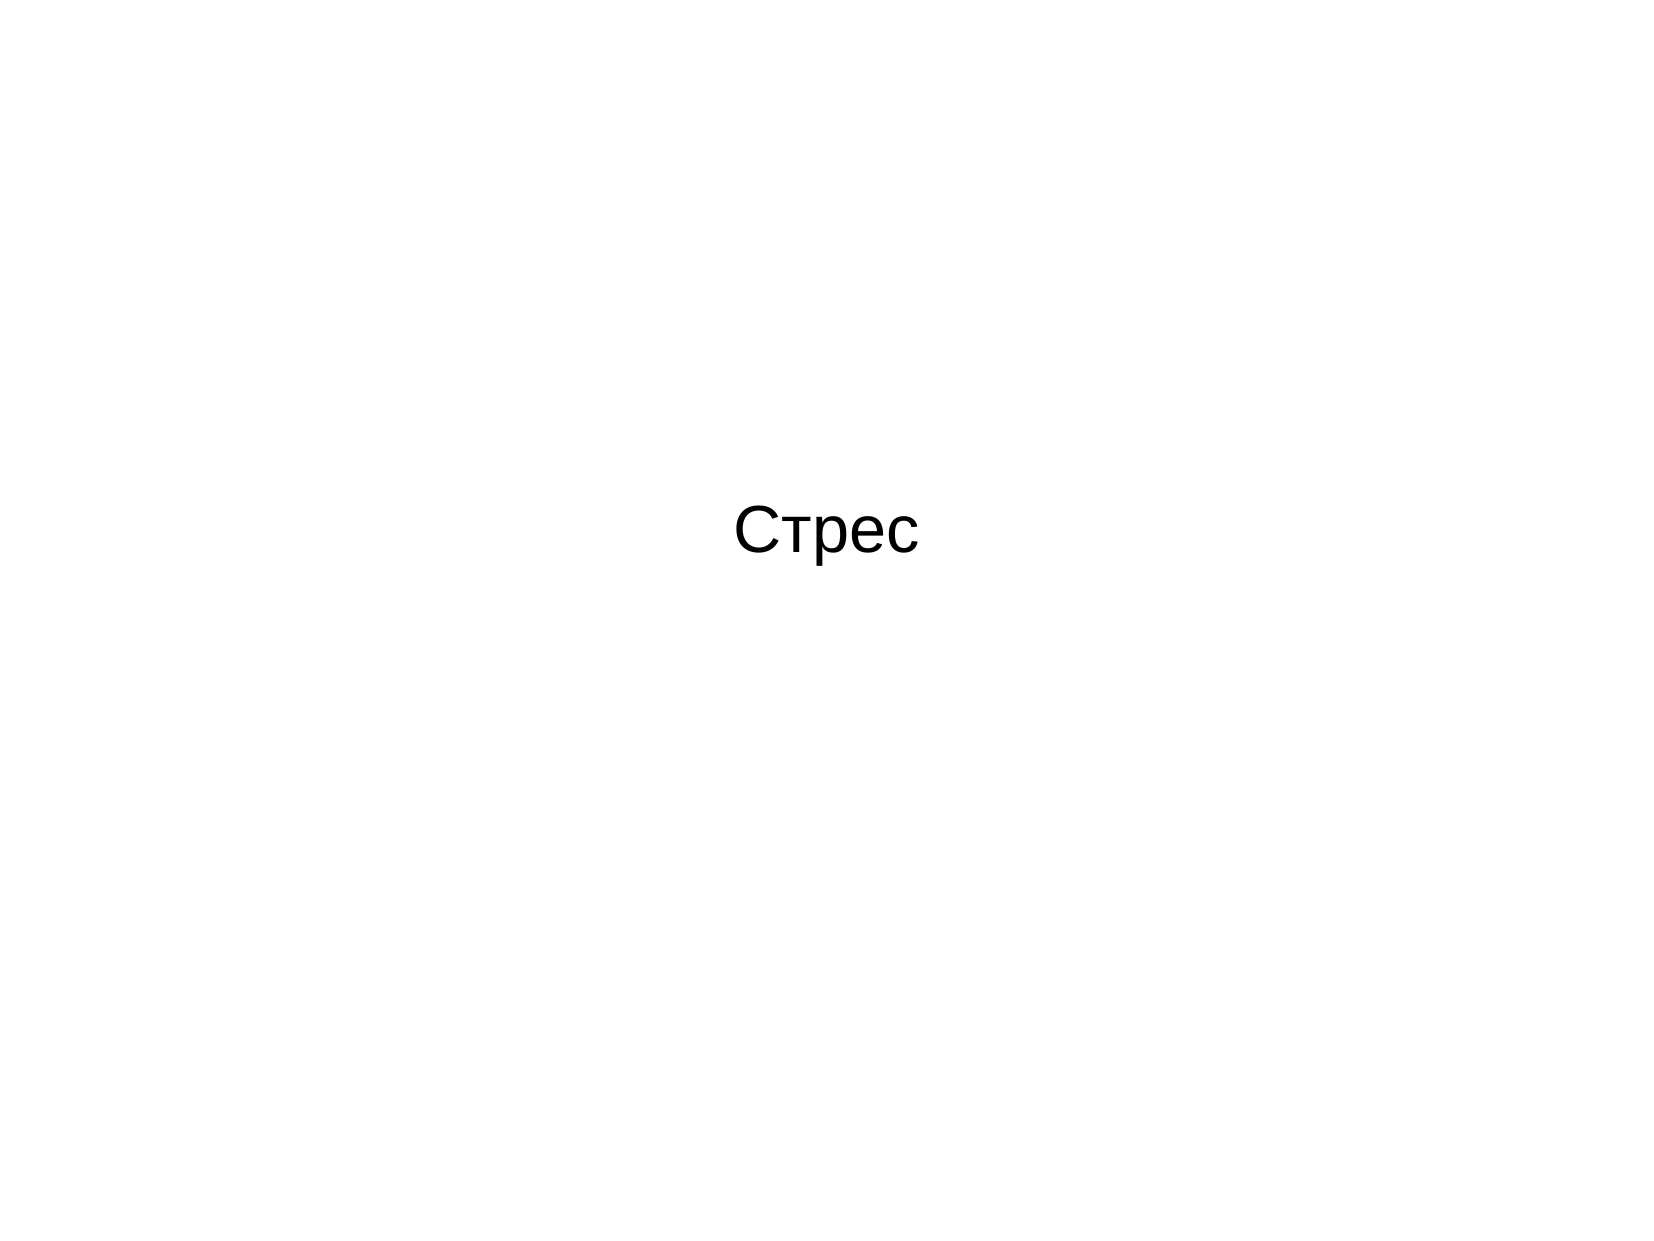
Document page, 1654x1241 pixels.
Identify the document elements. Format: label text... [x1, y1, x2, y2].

subtitle Стрес [82, 49, 1571, 1010]
